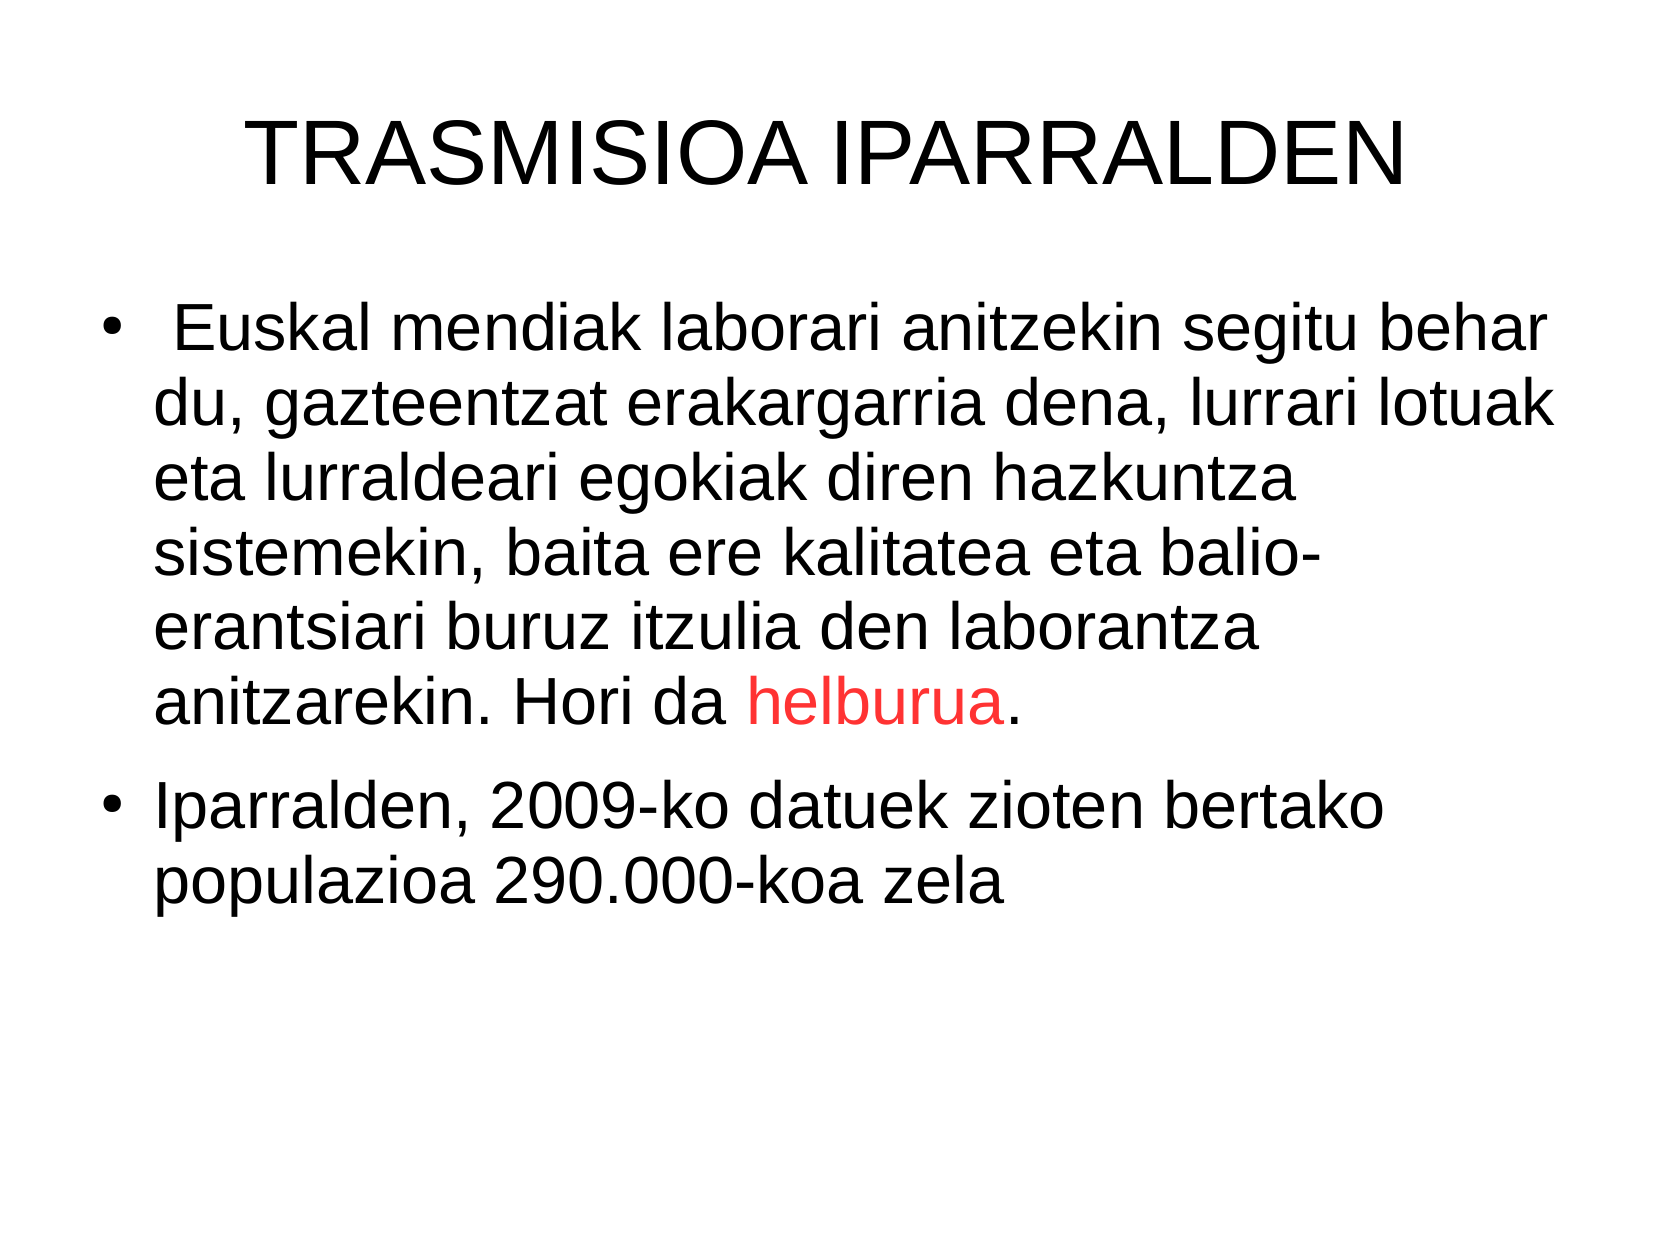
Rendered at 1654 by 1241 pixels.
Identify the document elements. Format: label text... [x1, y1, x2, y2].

title TRASMISIOA IPARRALDEN [82, 49, 1571, 257]
list Euskal mendiak laborari anitzekin segitu behar du, gazteentzat erakargarria dena, lurrari lotuak eta lurraldeari egokiak diren hazkuntza sistemekin, baita ere kalitatea eta balio-erantsiari buruz itzulia den laborantza anitzarekin. Hori da helburua. Iparralden, 2009-ko datuek zioten bertako populazioa 290.000-koa zela [82, 290, 1571, 1109]
